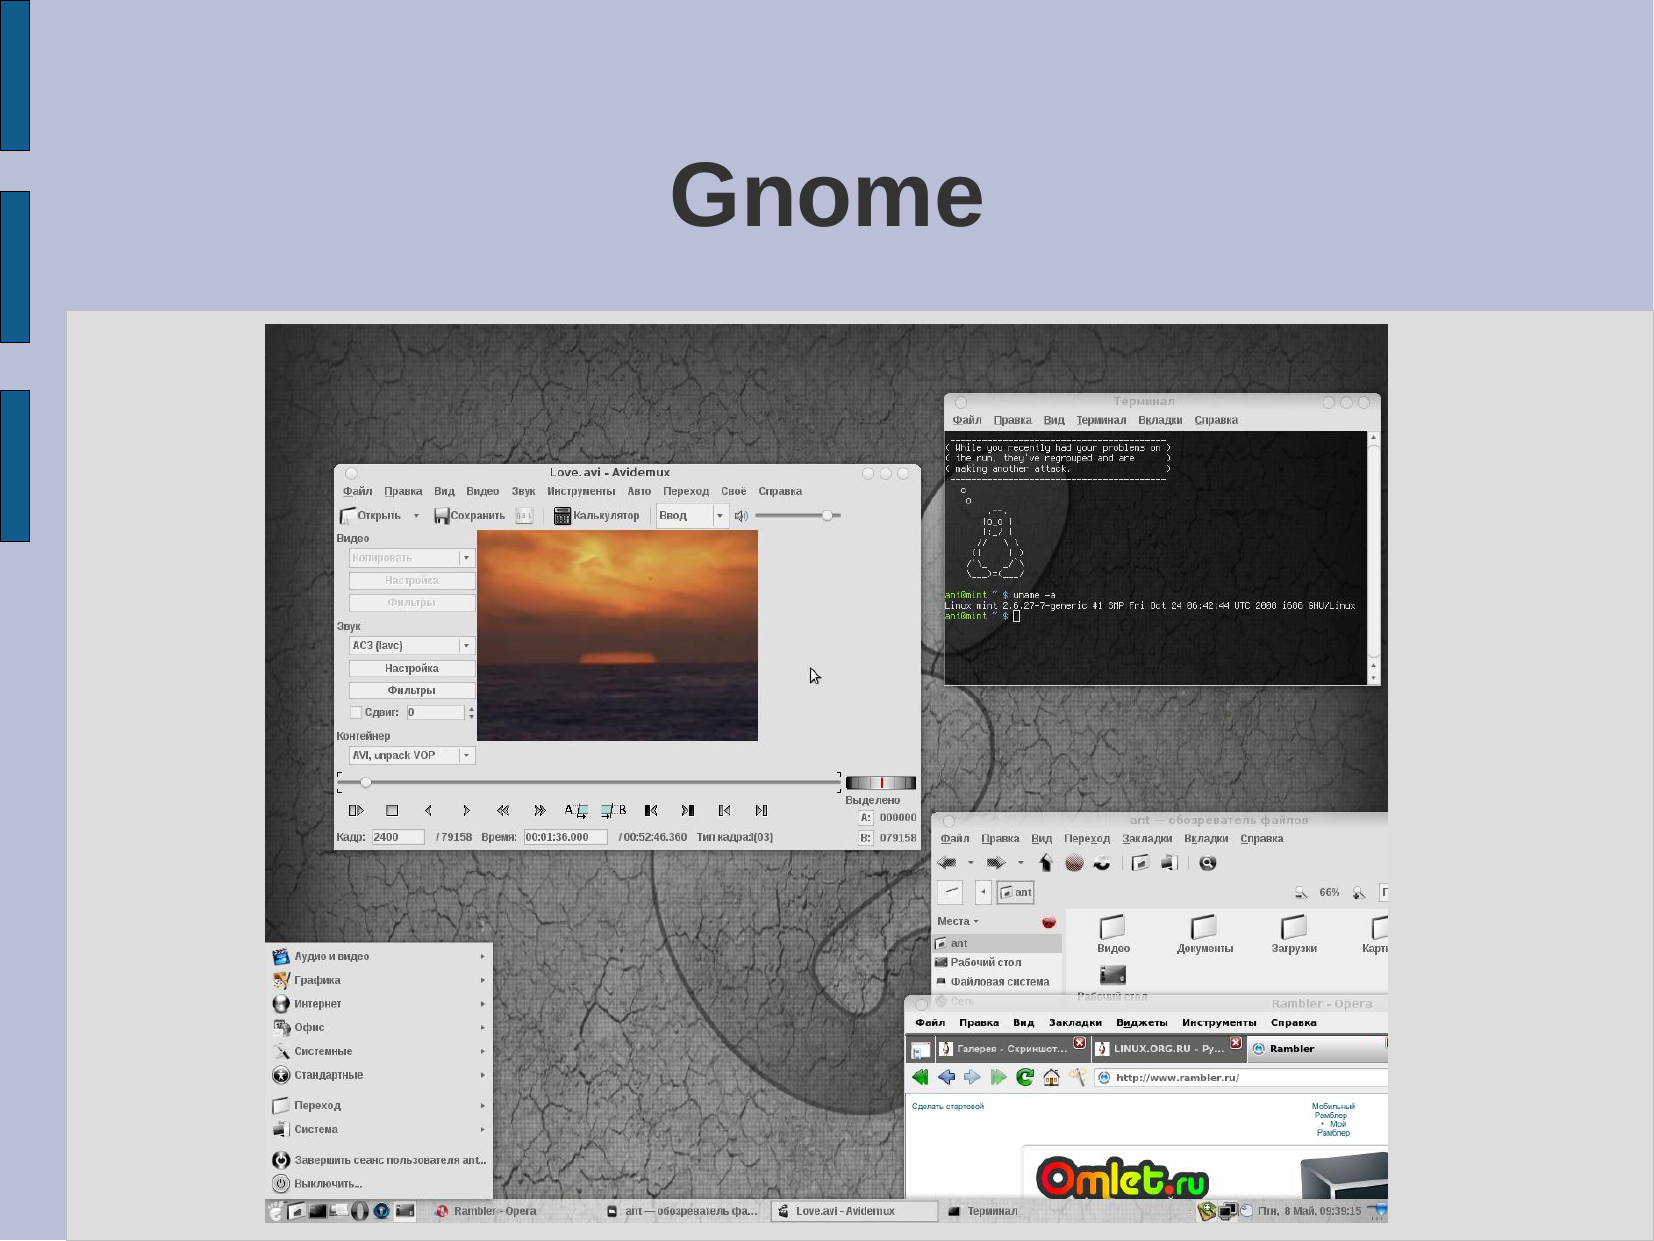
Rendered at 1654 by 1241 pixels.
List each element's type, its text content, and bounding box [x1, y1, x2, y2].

title Gnome [121, 98, 1534, 291]
picture [265, 324, 1388, 1223]
